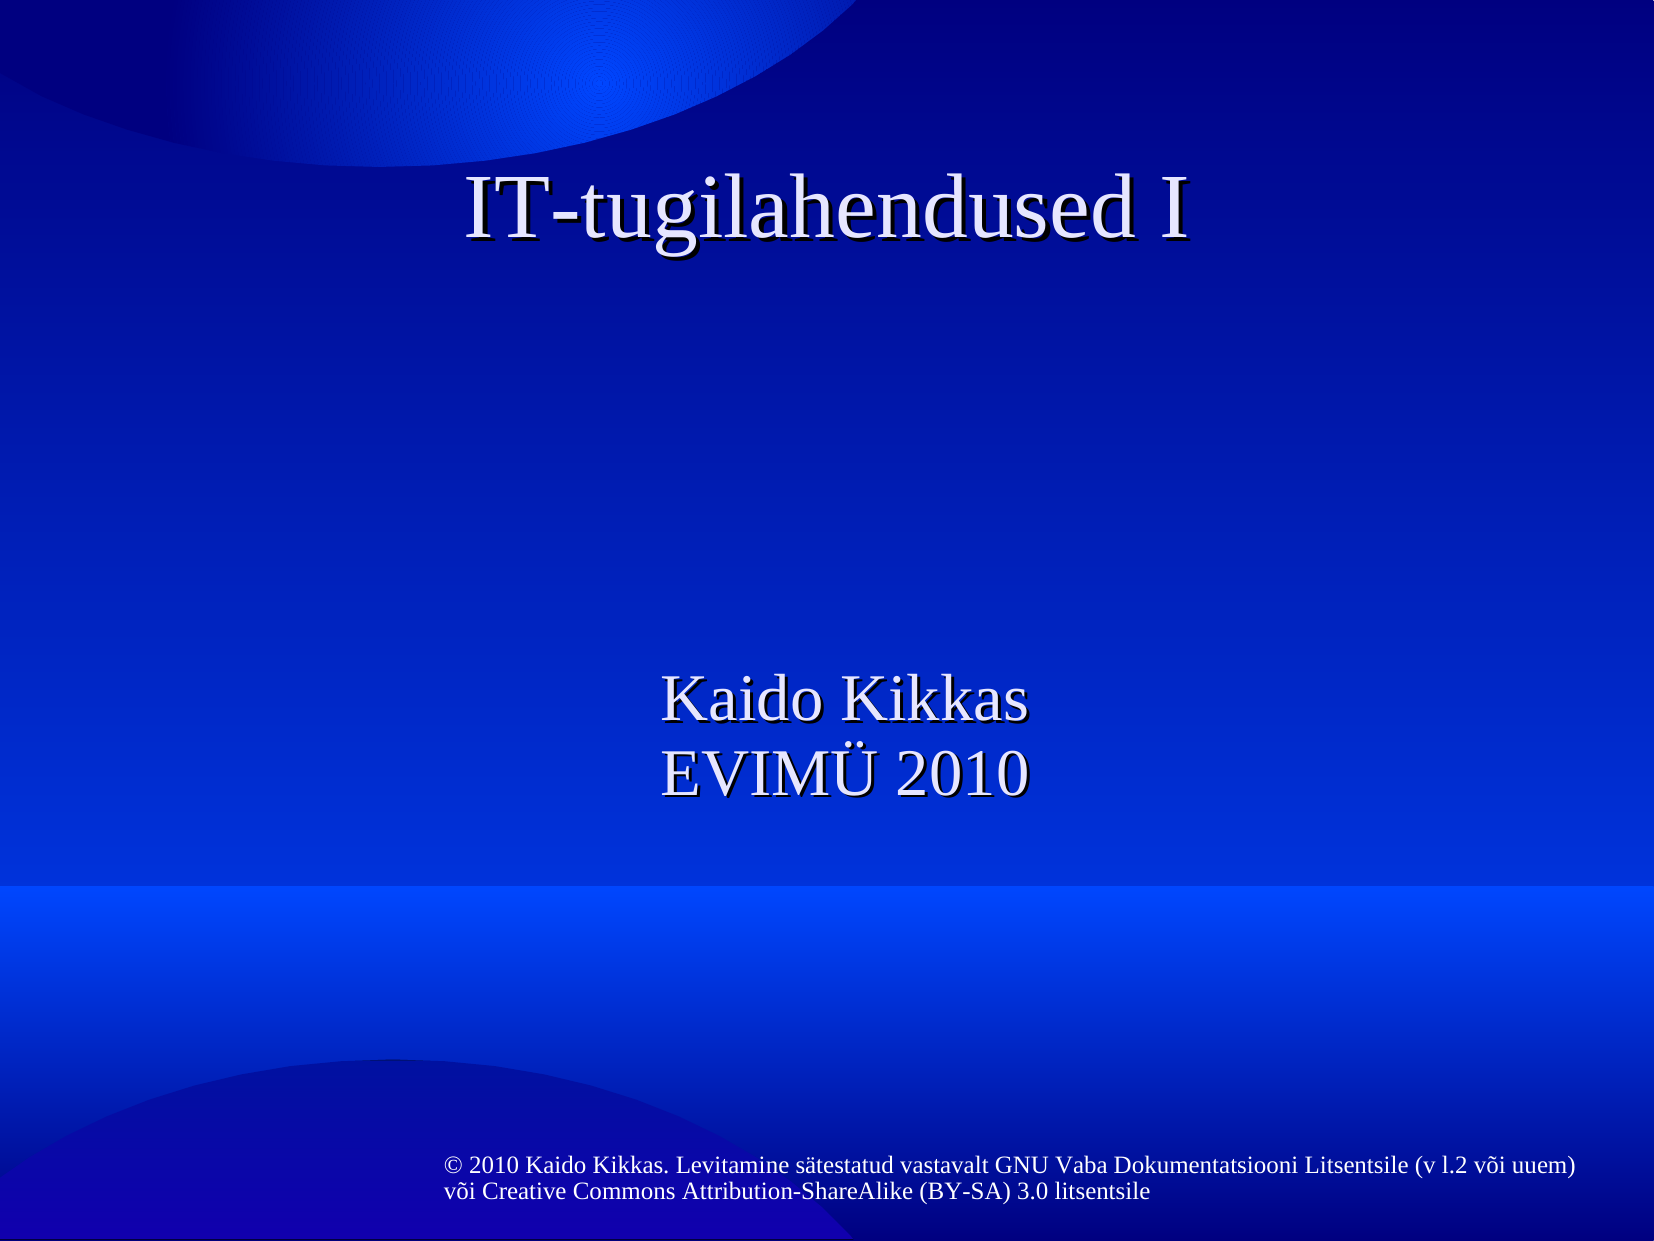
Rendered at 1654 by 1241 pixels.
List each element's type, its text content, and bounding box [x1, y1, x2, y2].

subtitle Kaido Kikkas EVIMÜ 2010 [121, 344, 1534, 1127]
title IT-tugilahendused I [121, 102, 1534, 311]
text_box © 2010 Kaido Kikkas. Levitamine sätestatud vastavalt GNU Vaba Dokumentatsiooni Litsentsile (v l.2 või uuem) või Creative Commons Attribution-ShareAlike (BY-SA) 3.0 litsentsile‏ [443, 1153, 1595, 1182]
